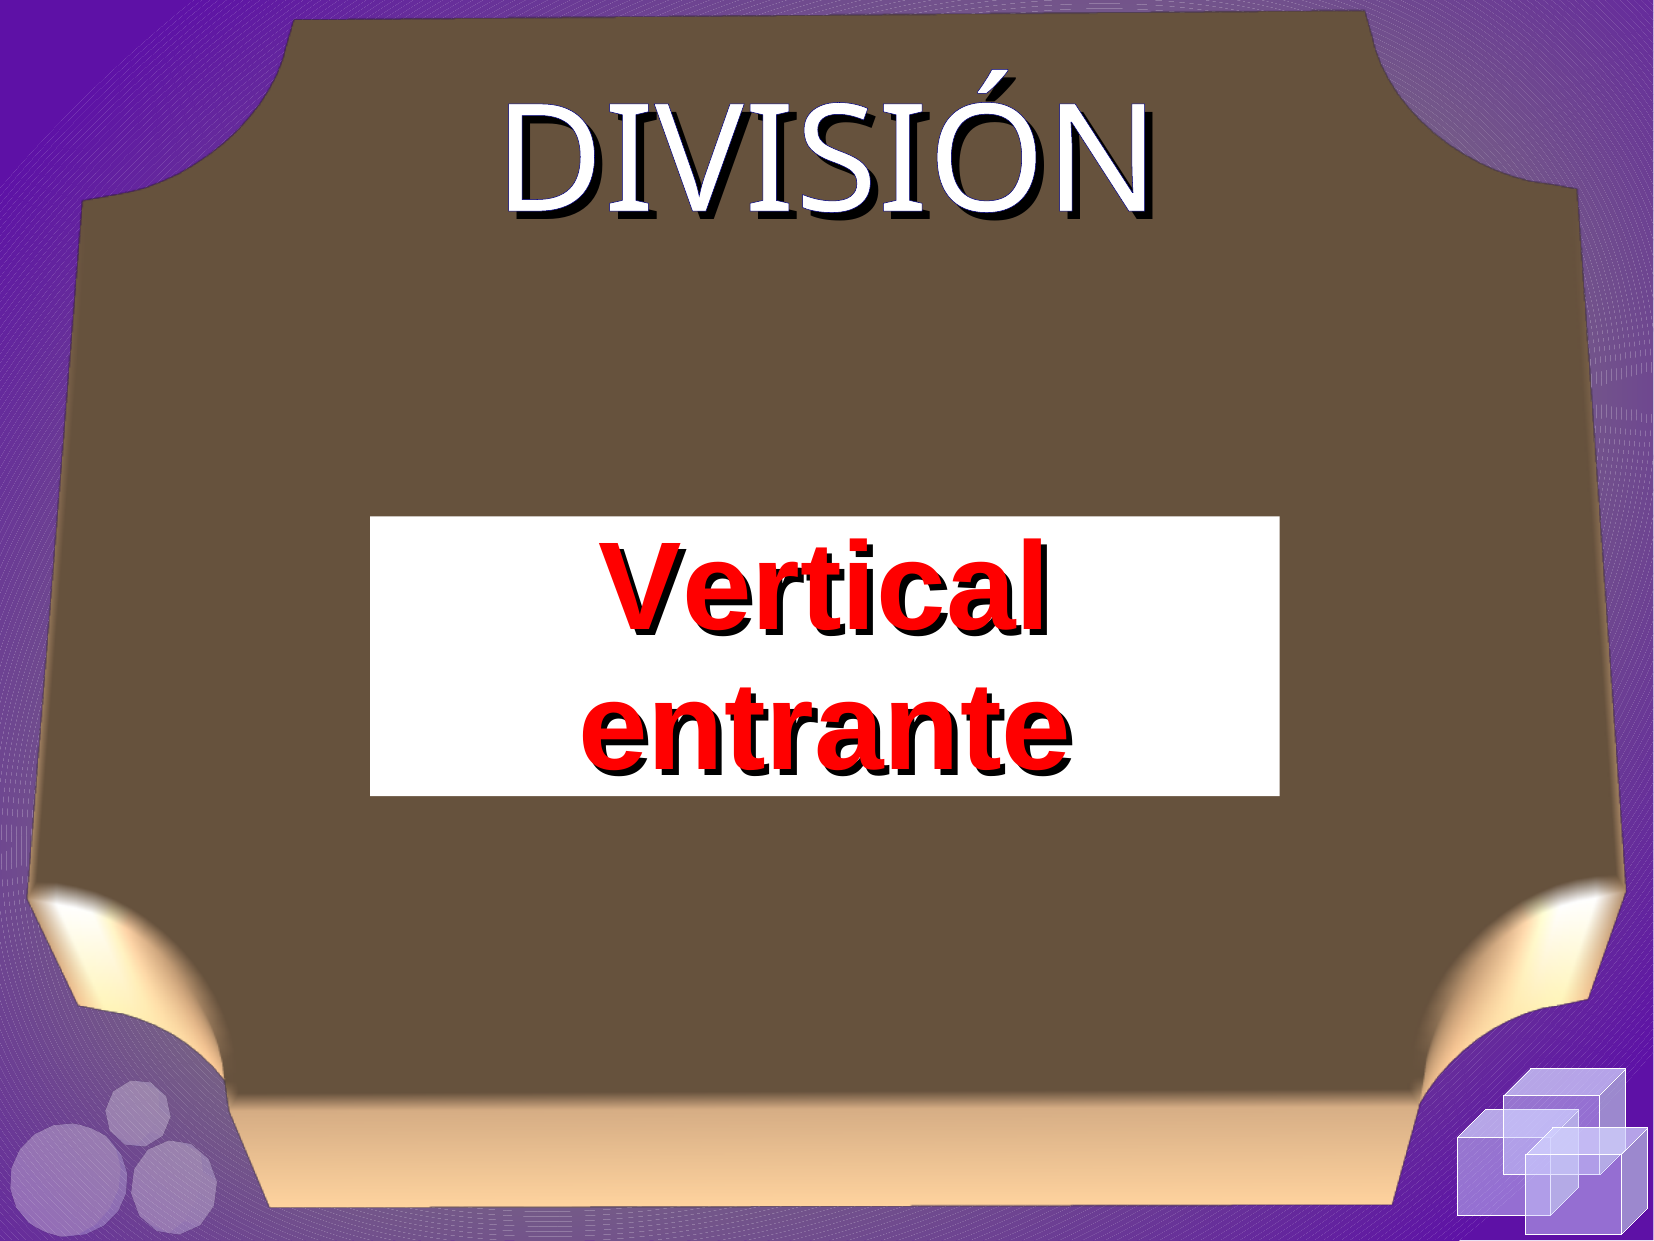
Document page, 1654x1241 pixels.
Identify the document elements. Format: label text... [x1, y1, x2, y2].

title Vertical entrante [370, 516, 1280, 797]
title DIVISIÓN [82, 47, 1571, 259]
